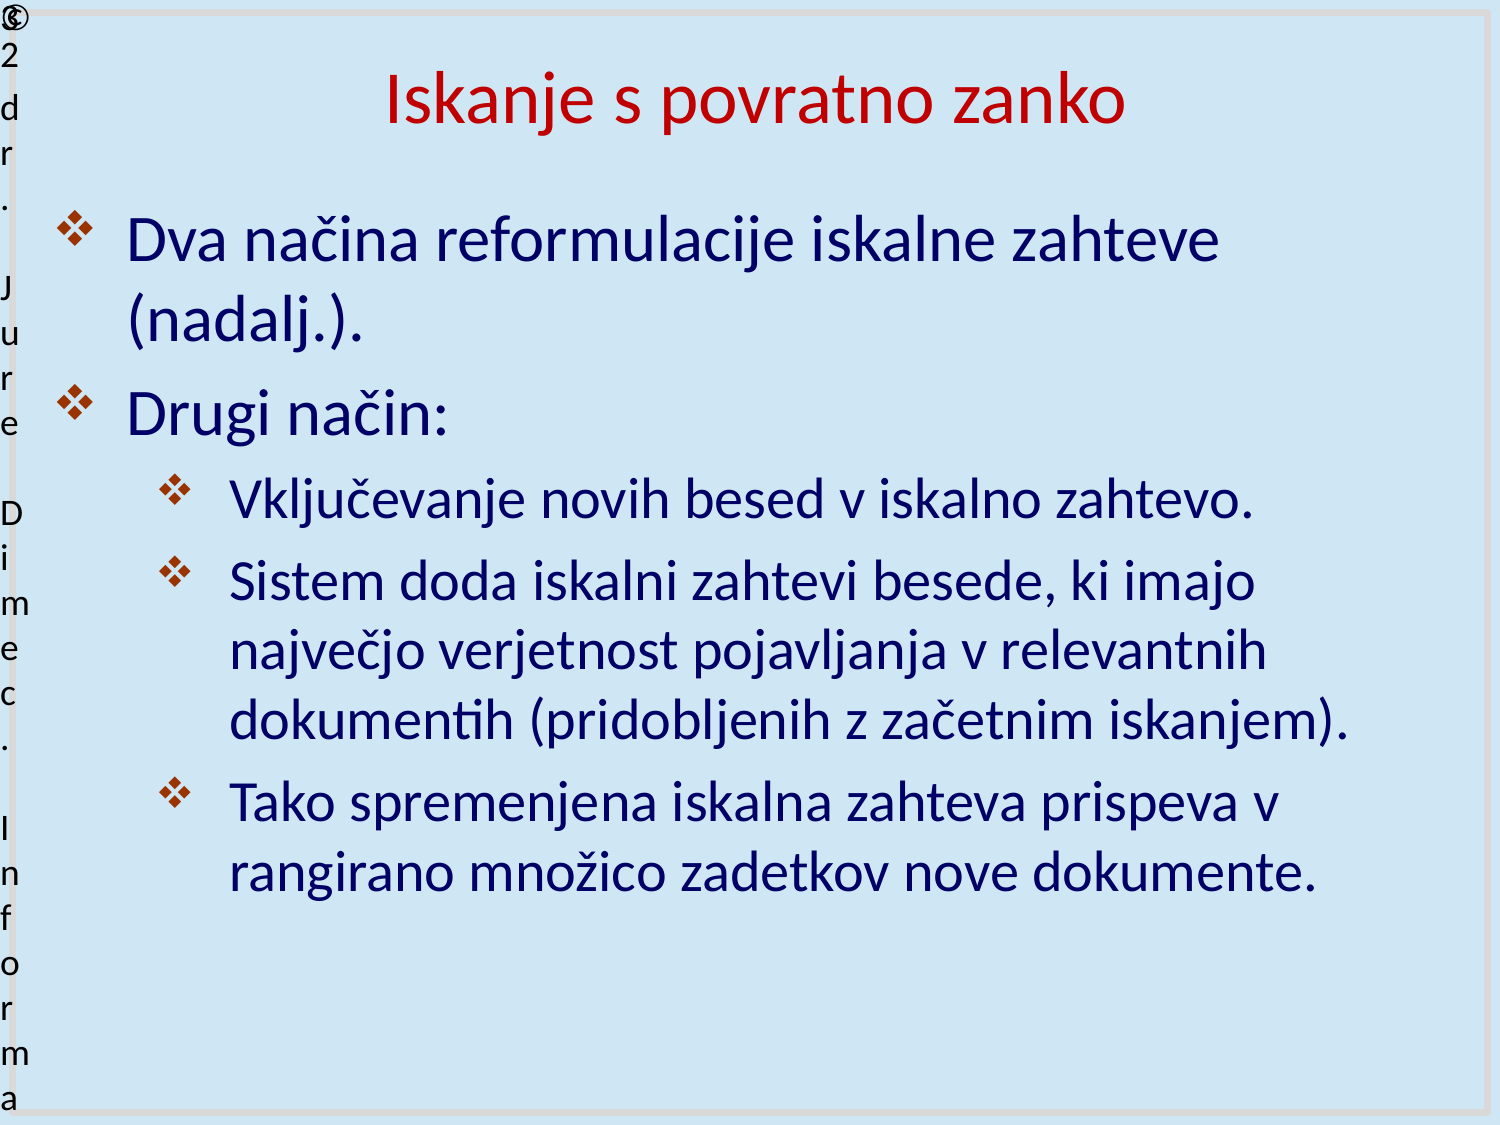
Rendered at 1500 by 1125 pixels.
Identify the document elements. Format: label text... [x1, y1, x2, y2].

list Dva načina reformulacije iskalne zahteve (nadalj.). Drugi način: Vključevanje novih besed v iskalno zahtevo. Sistem doda iskalni zahtevi besede, ki imajo največjo verjetnost pojavljanja v relevantnih dokumentih (pridobljenih z začetnim iskanjem). Tako spremenjena iskalna zahteva prispeva v rangirano množico zadetkov nove dokumente. [37, 187, 1475, 1050]
title Iskanje s povratno zanko [37, 37, 1475, 150]
